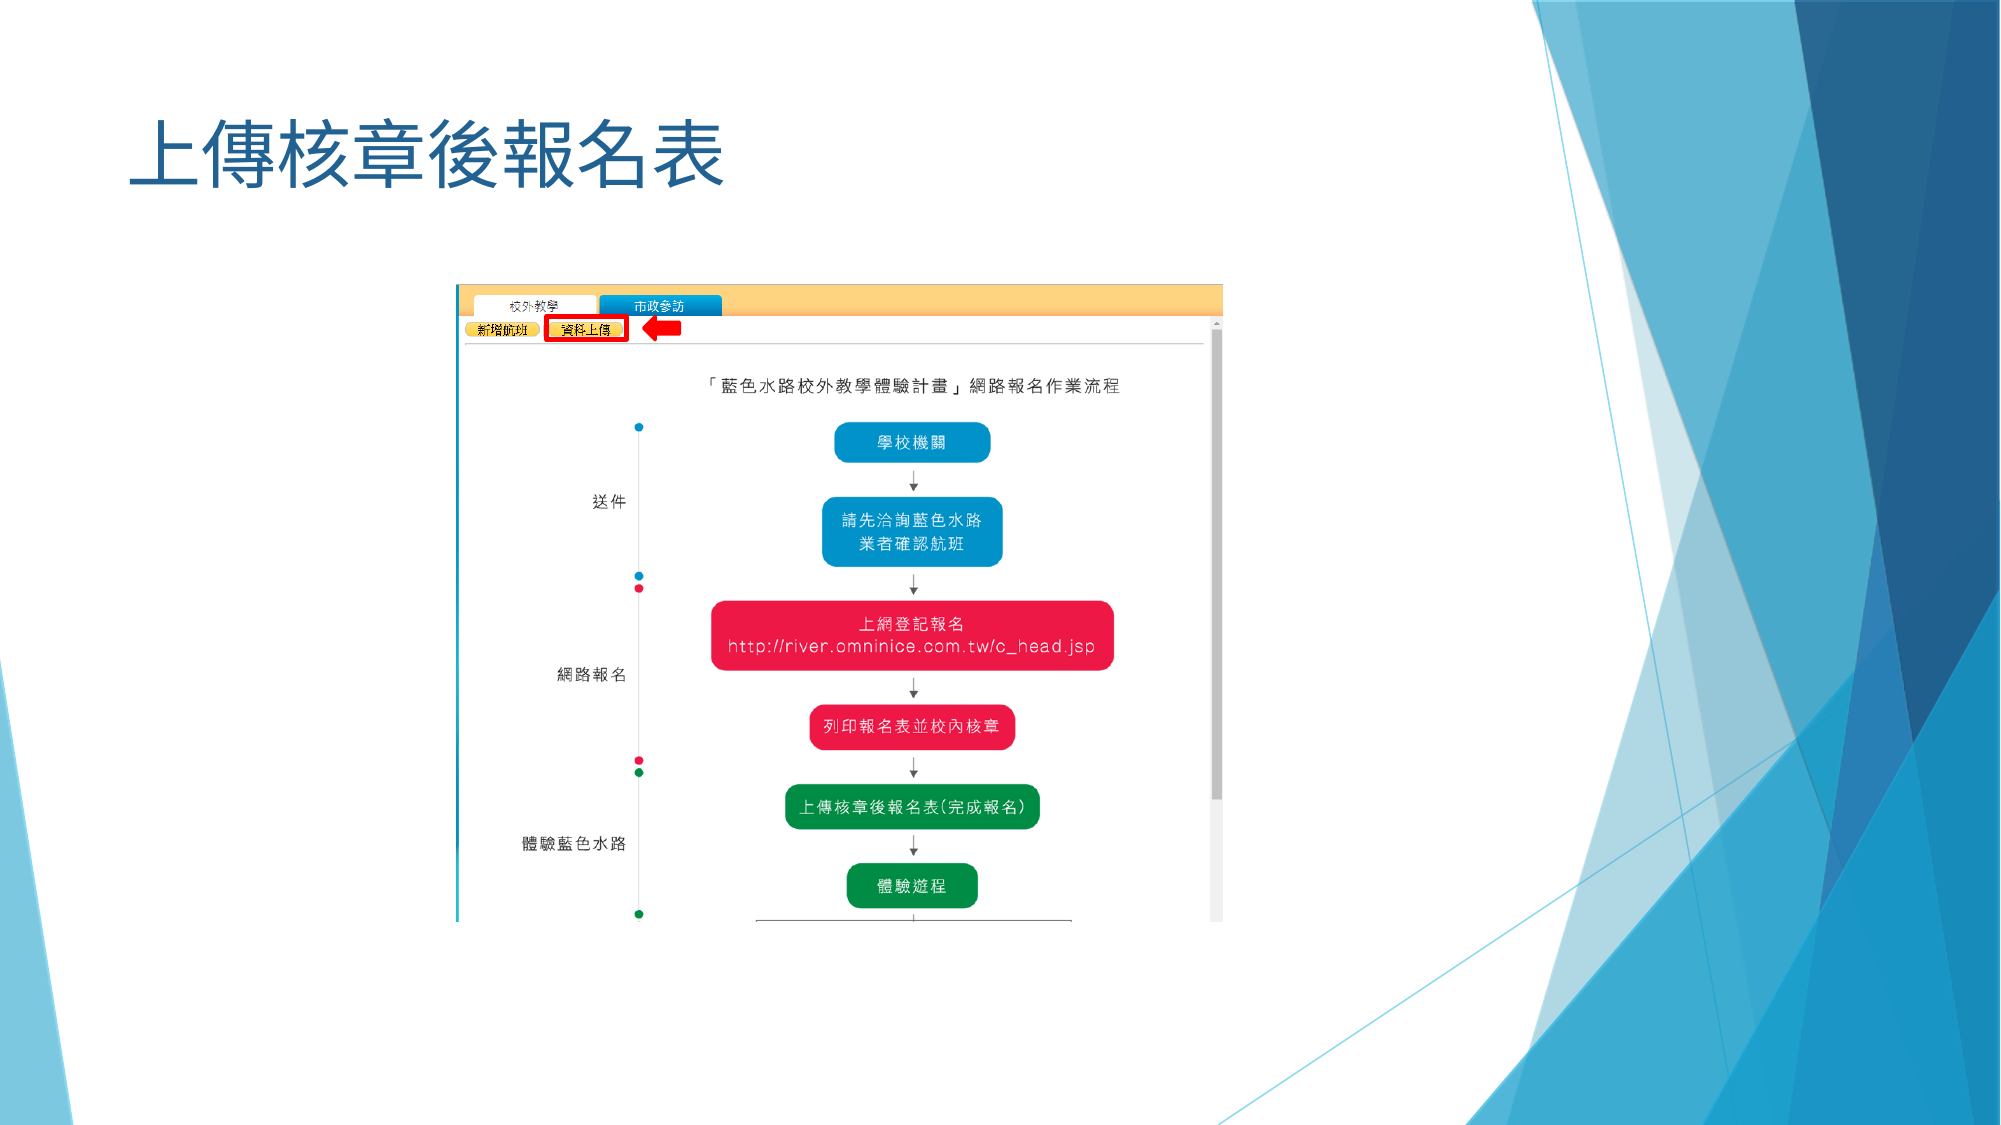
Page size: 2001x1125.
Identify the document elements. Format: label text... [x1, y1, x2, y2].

title 上傳核章後報名表 [111, 99, 1522, 317]
picture [456, 284, 1223, 922]
text_box [643, 316, 680, 340]
